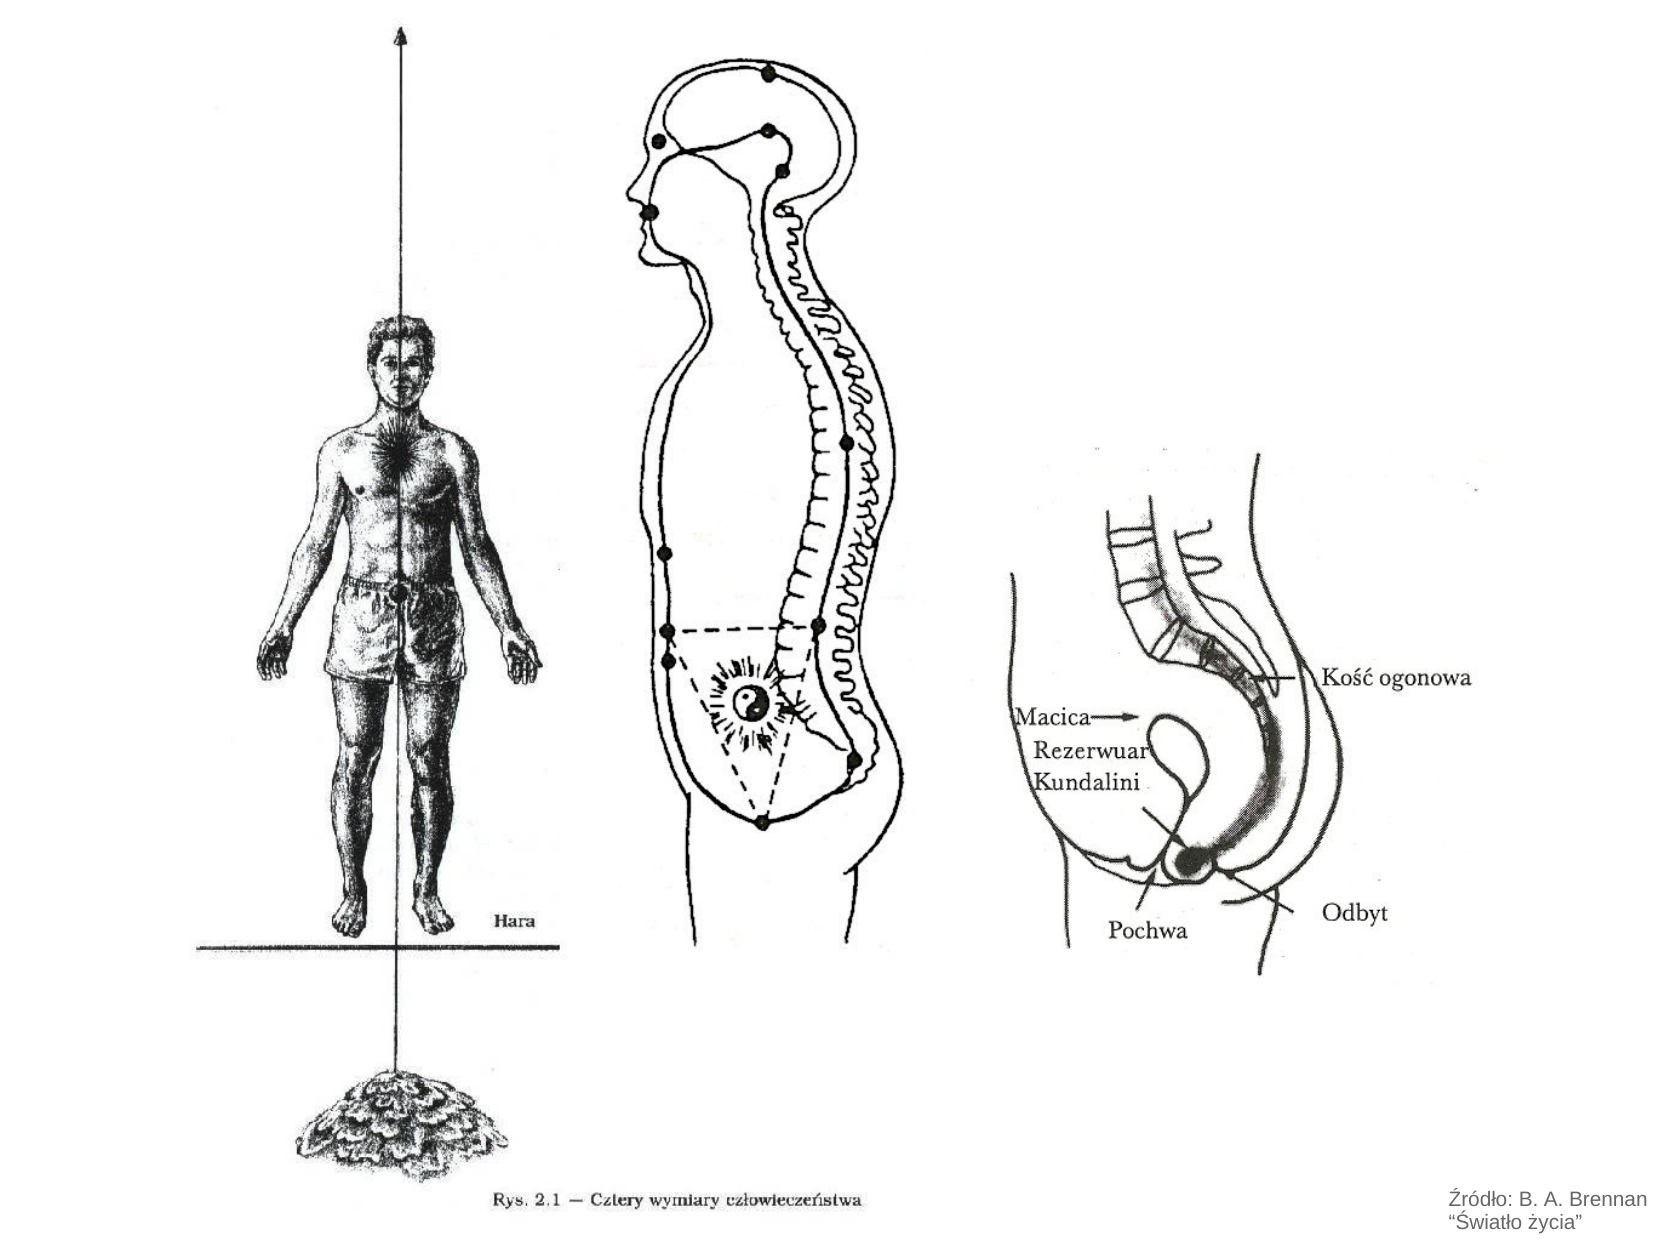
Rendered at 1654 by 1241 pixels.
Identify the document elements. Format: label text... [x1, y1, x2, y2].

text_box Źródło: B. A. Brennan “Światło życia” [1442, 1181, 1654, 1241]
picture [160, 0, 1493, 1241]
